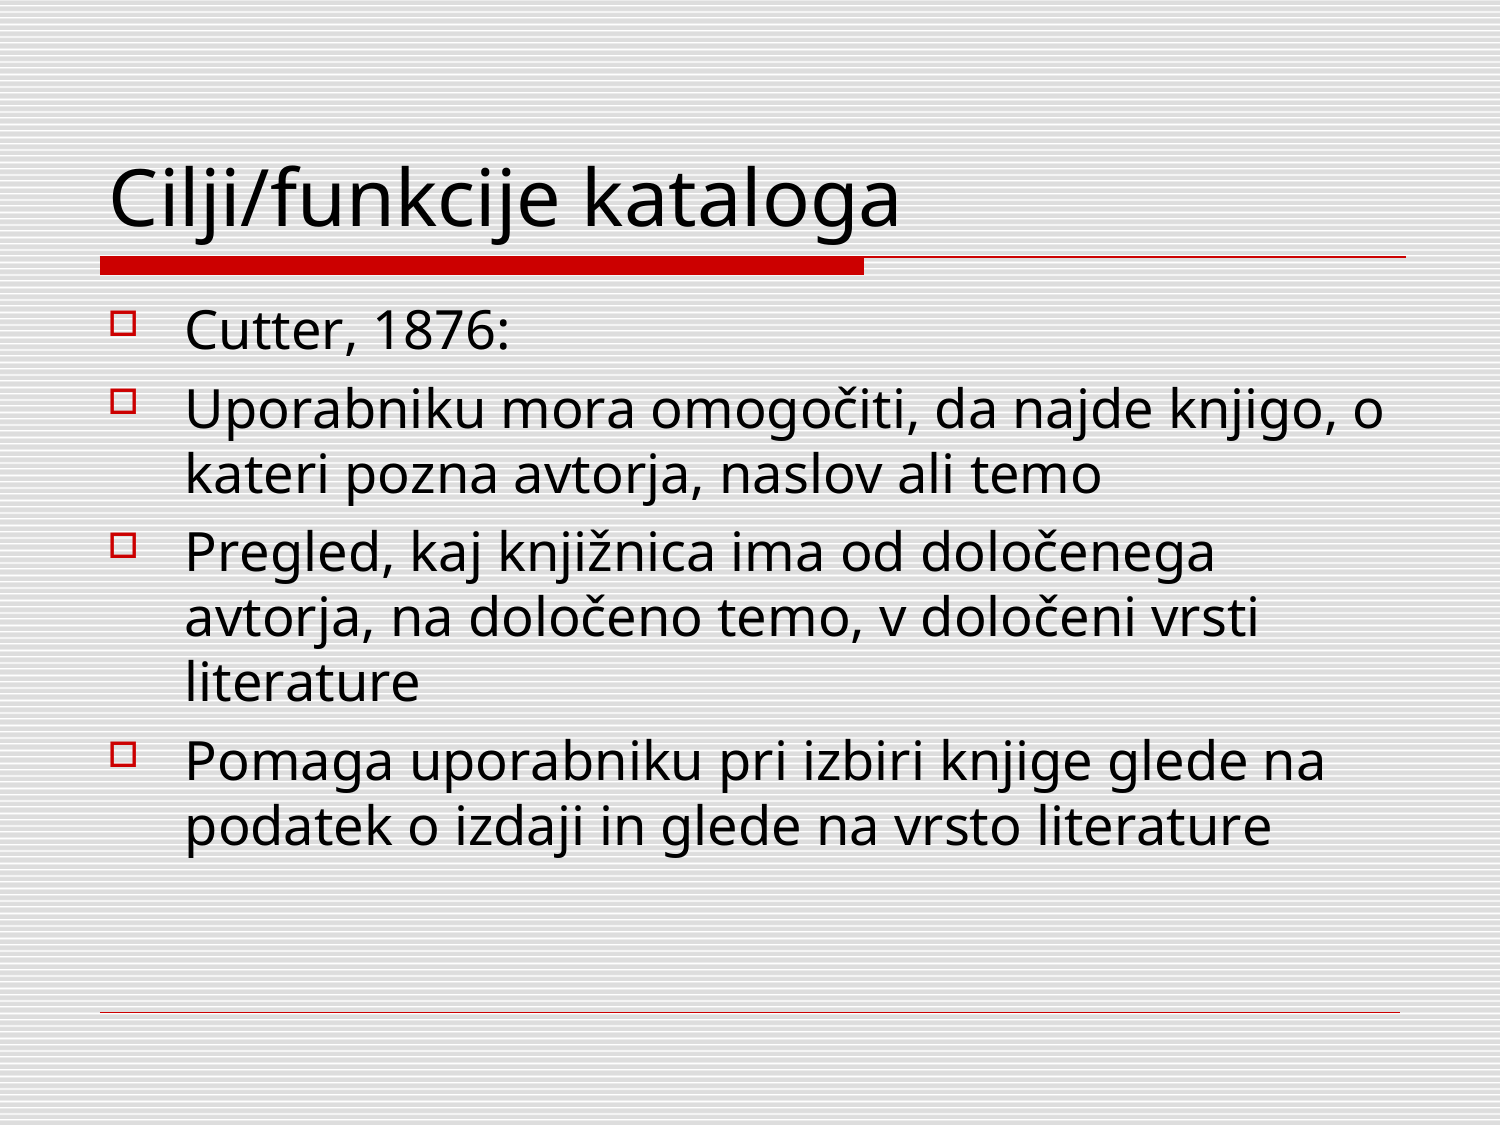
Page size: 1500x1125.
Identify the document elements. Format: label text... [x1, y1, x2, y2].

picture [0, 0, 1500, 1125]
list Cutter, 1876: Uporabniku mora omogočiti, da najde knjigo, o kateri pozna avtorja, naslov ali temo Pregled, kaj knjižnica ima od določenega avtorja, na določeno temo, v določeni vrsti literature Pomaga uporabniku pri izbiri knjige glede na podatek o izdaji in glede na vrsto literature [92, 287, 1406, 988]
title Cilji/funkcije kataloga [94, 49, 1407, 250]
